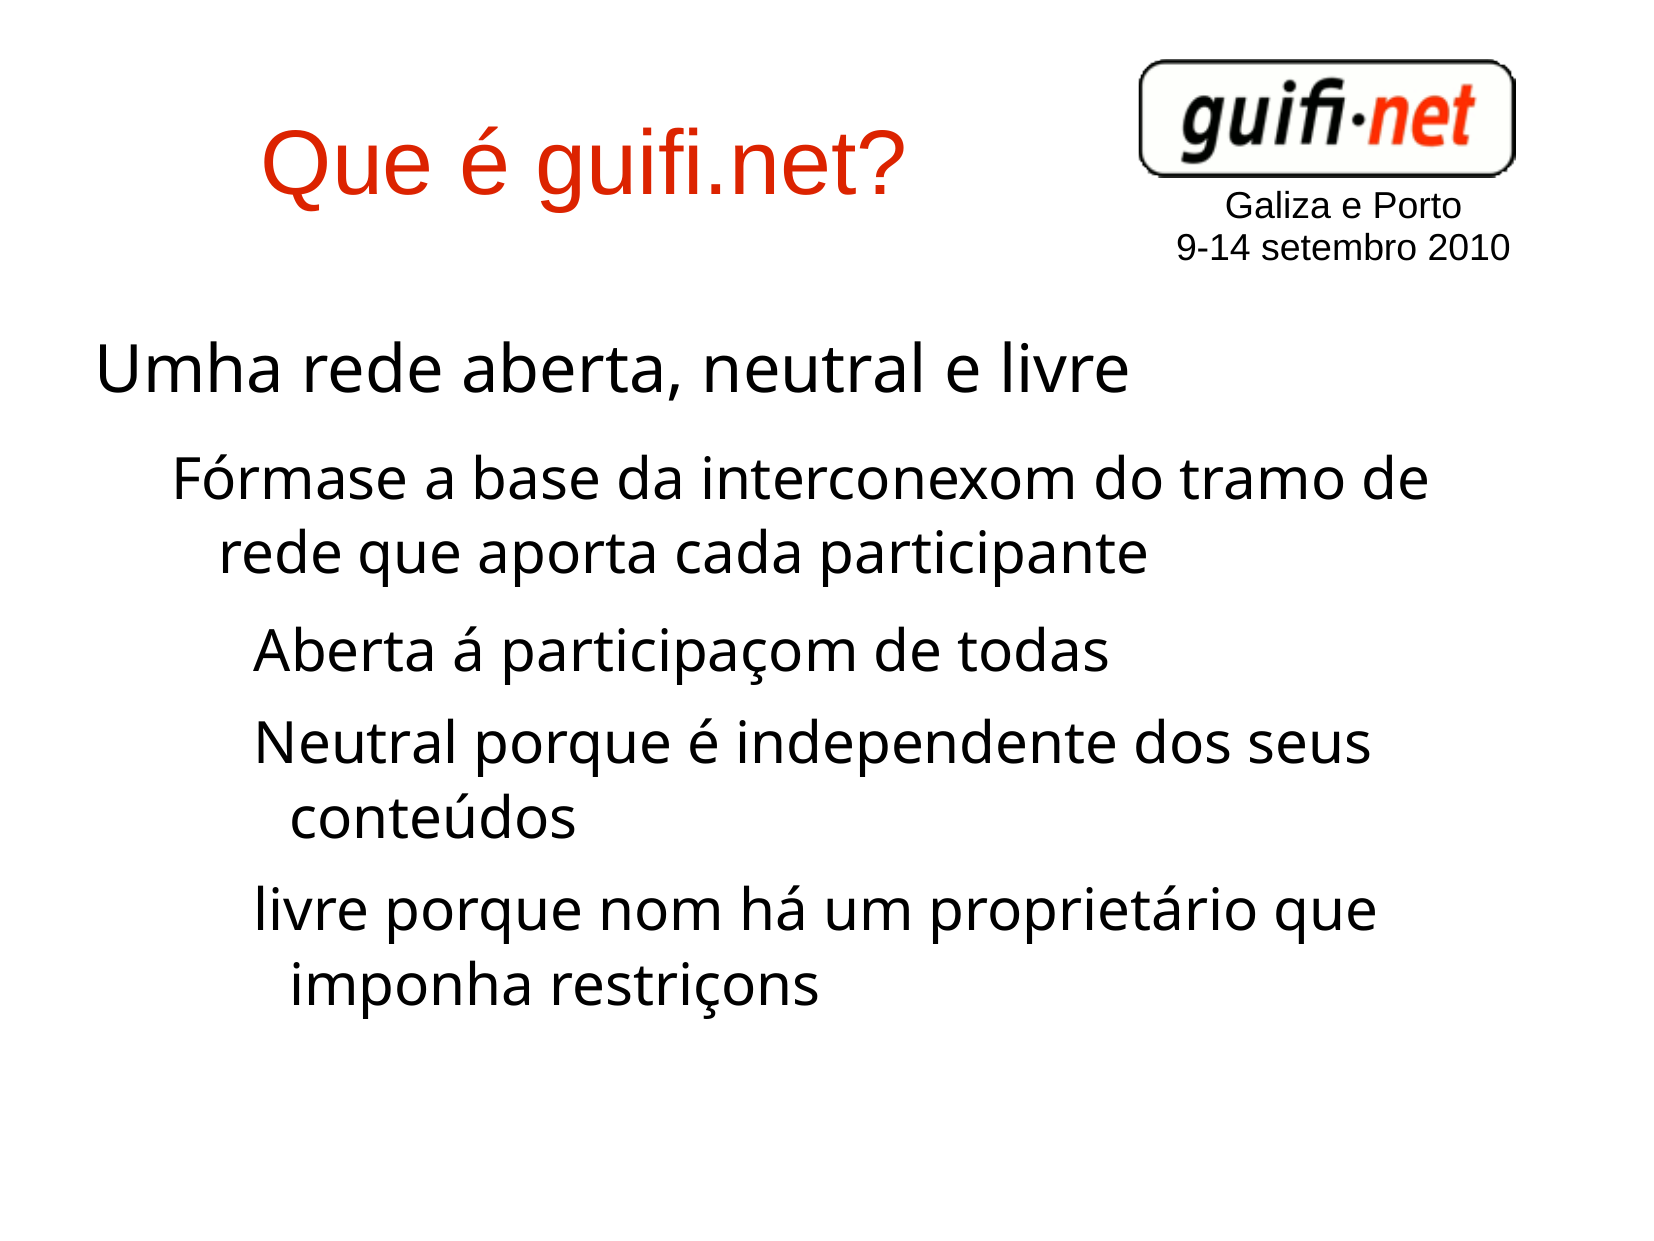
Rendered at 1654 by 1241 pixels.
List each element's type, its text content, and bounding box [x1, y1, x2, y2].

picture [1137, 59, 1516, 177]
text_box Galiza e Porto 9-14 setembro 2010 [1033, 177, 1654, 277]
list Umha rede aberta, neutral e livre Fórmase a base da interconexom do tramo de rede que aporta cada participante Aberta á participaçom de todas Neutral porque é independente dos seus conteúdos livre porque nom há um proprietário que imponha restriçons [76, 324, 1565, 1129]
title Que é guifi.net? [76, 66, 1093, 259]
